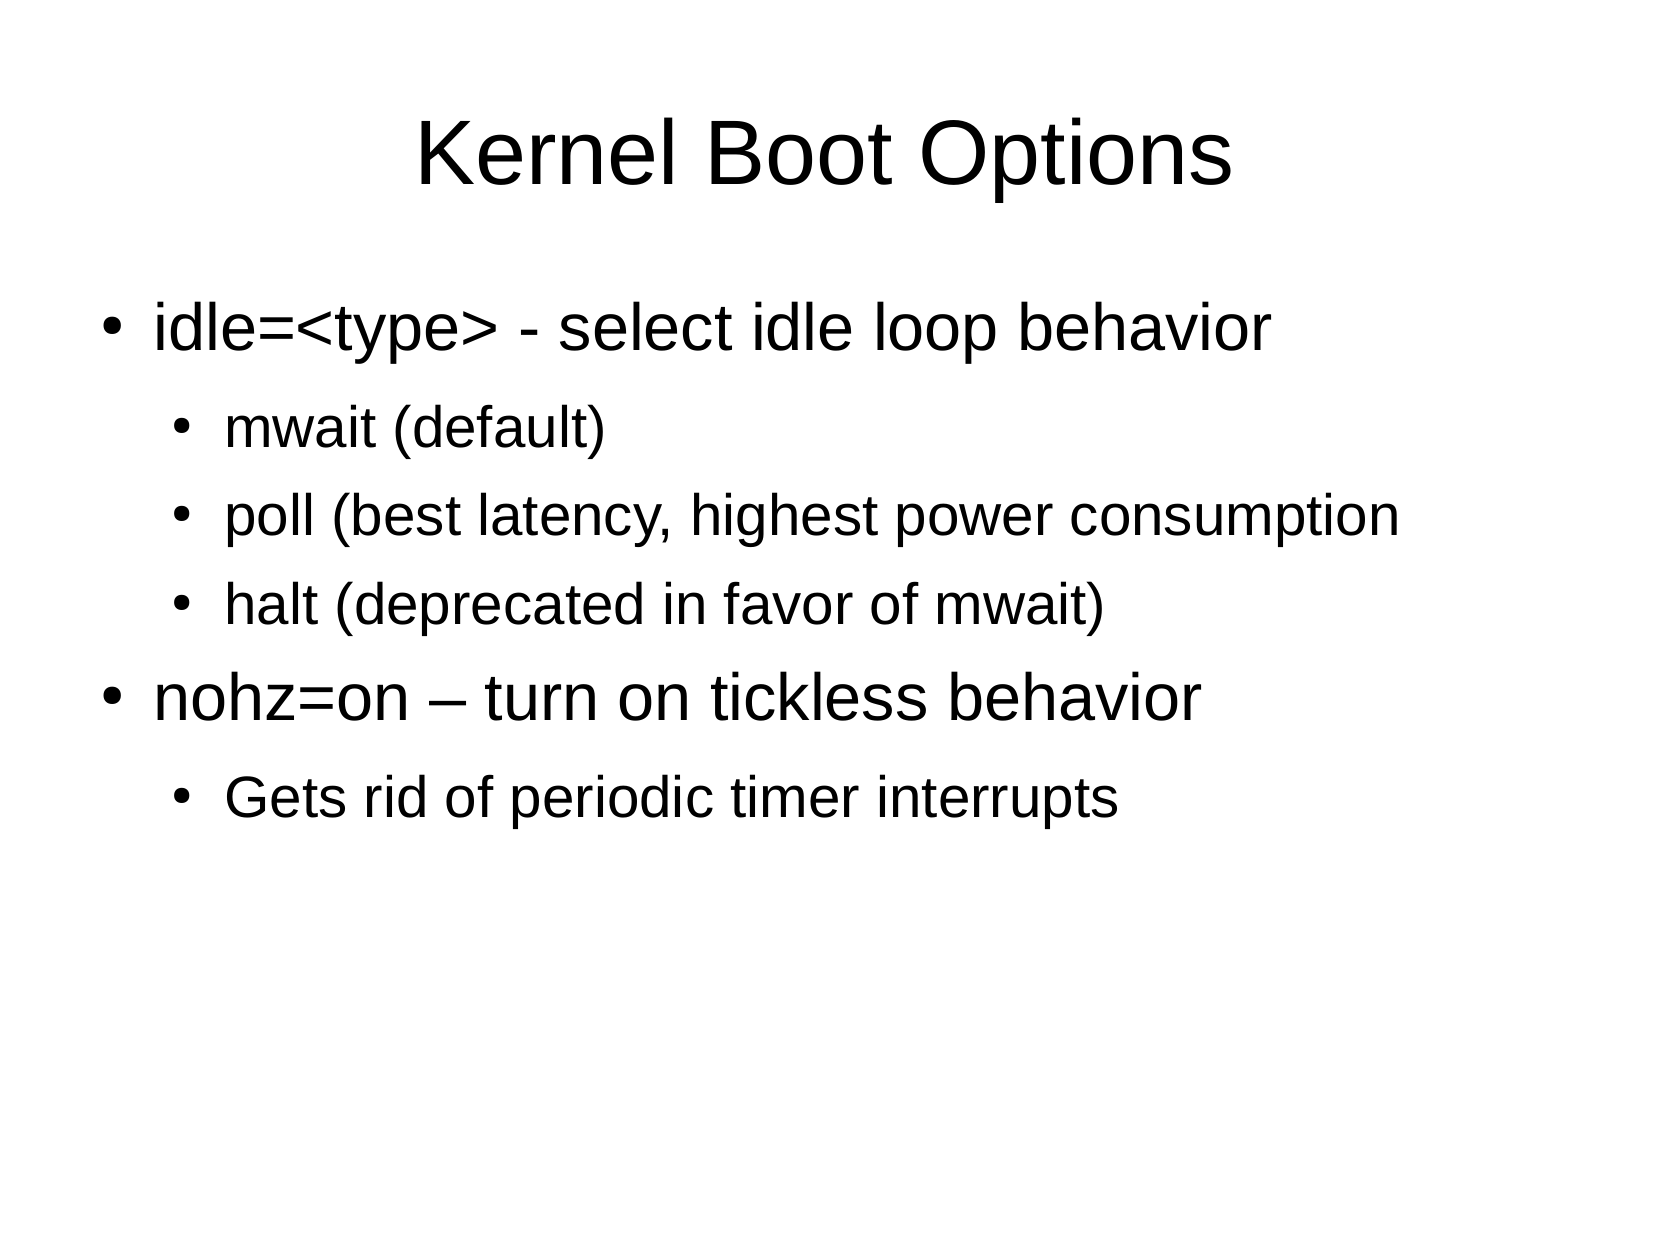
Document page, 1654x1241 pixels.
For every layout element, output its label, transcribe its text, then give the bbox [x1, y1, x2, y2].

title Kernel Boot Options [82, 56, 1571, 250]
list idle=<type> - select idle loop behavior mwait (default) poll (best latency, highest power consumption halt (deprecated in favor of mwait) nohz=on – turn on tickless behavior Gets rid of periodic timer interrupts [82, 290, 1571, 1094]
